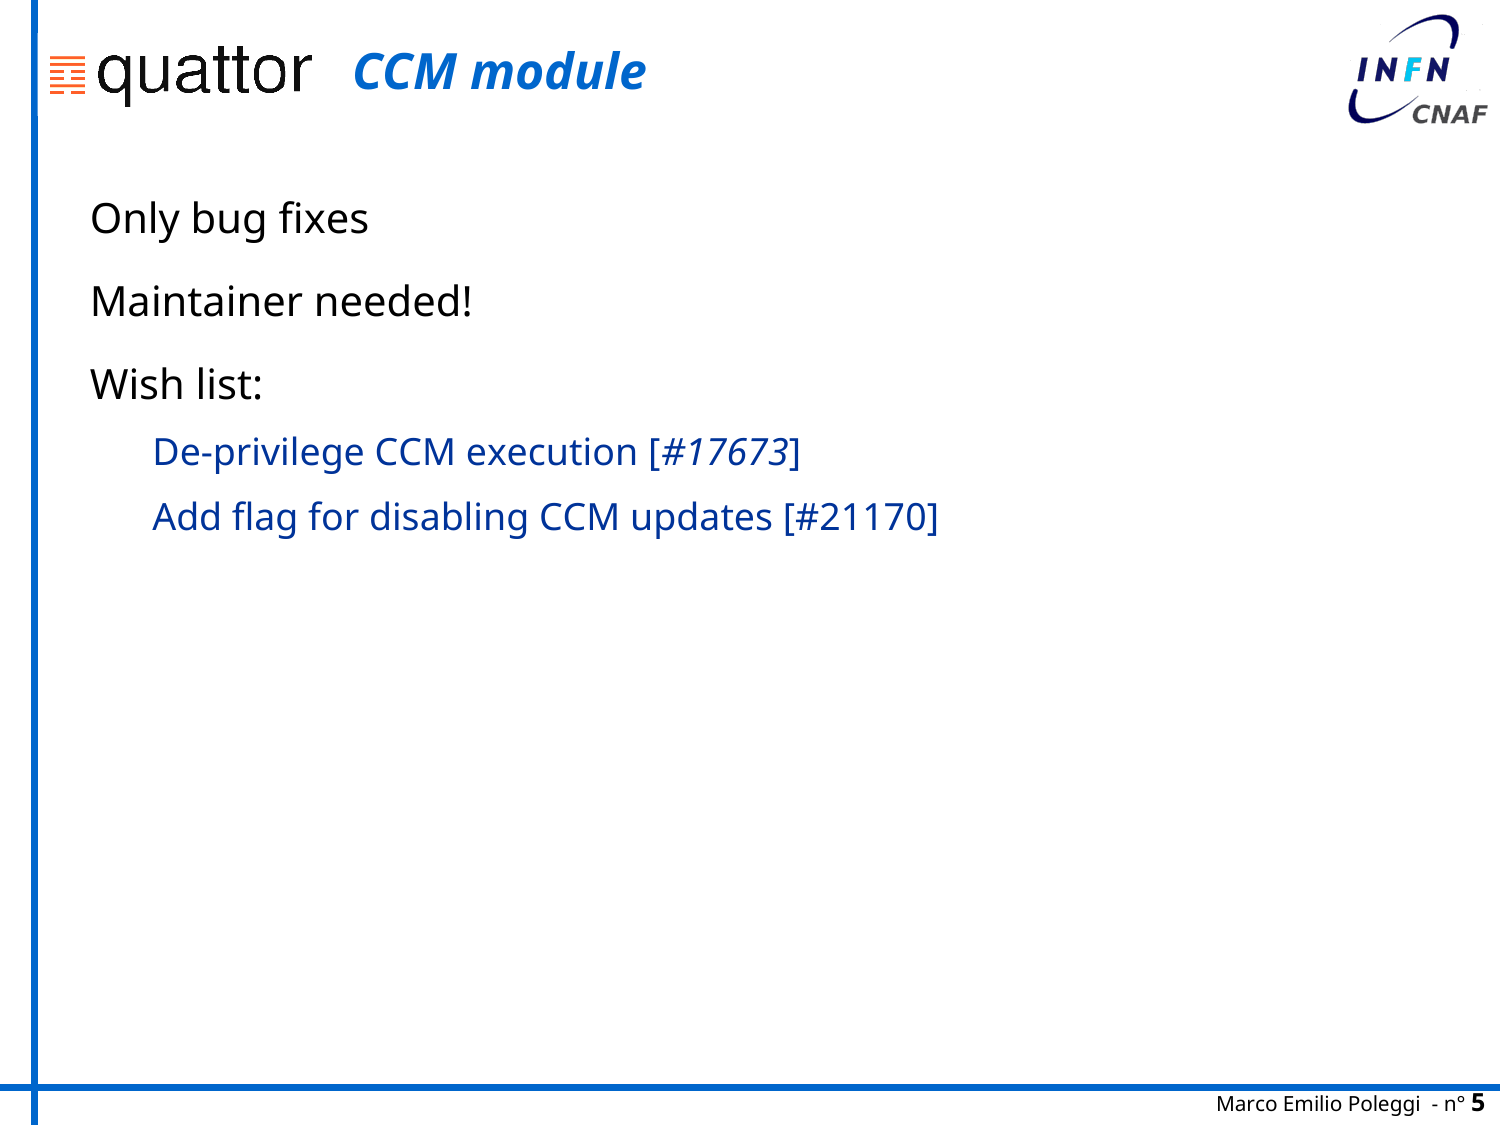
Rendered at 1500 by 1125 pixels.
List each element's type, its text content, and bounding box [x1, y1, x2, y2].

list Only bug fixes Maintainer needed! Wish list: De-privilege CCM execution [#17673] Add flag for disabling CCM updates [#21170] [74, 181, 1461, 1007]
picture [1347, 13, 1489, 125]
title CCM module [337, 35, 1381, 112]
